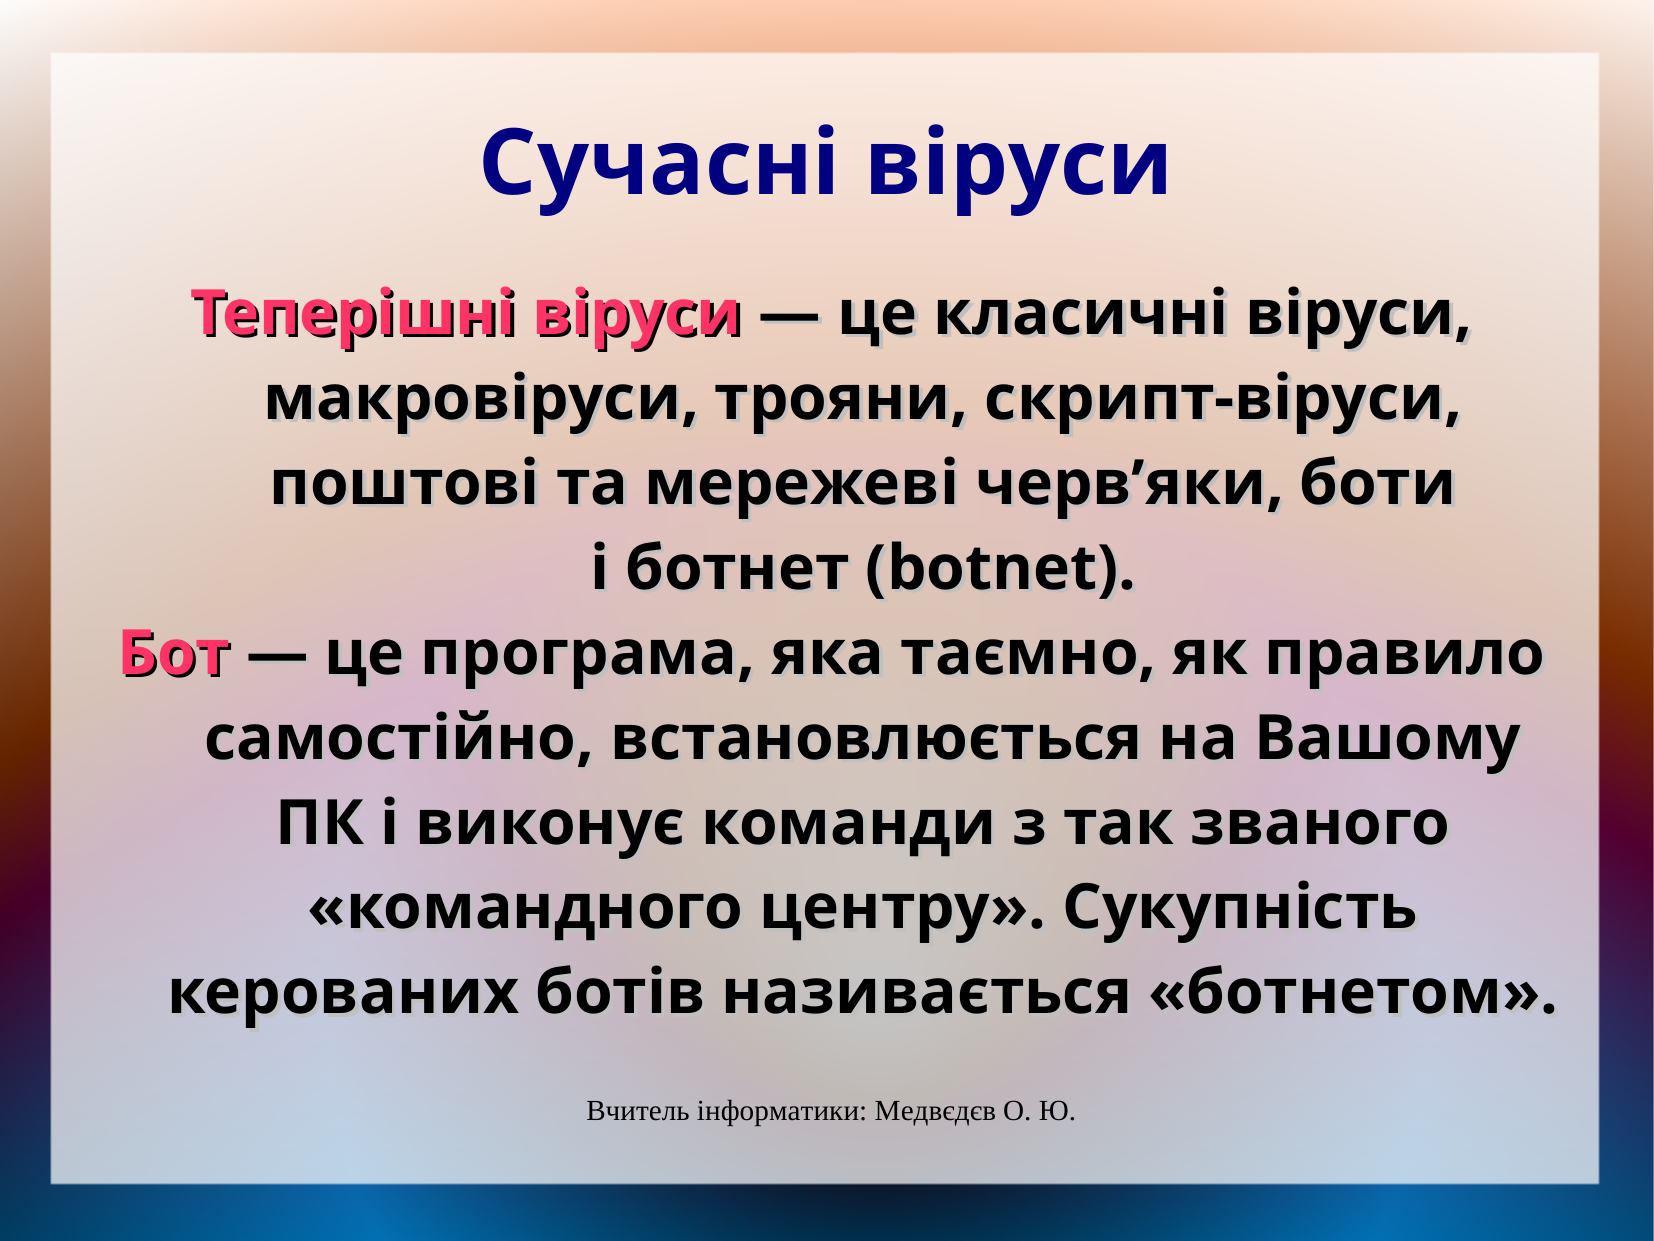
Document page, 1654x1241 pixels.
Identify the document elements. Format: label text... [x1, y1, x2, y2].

title Сучасні віруси [82, 55, 1571, 263]
picture [0, 0, 1654, 1241]
subtitle Теперішні віруси — це класичні віруси, макровіруси, трояни, скрипт-віруси, поштові та мережеві черв’яки, боти і ботнет (botnet). Бот — це програма, яка таємно, як правило самостійно, встановлюється на Вашому ПК і виконує команди з так званого «командного центру». Сукупність керованих ботів називається «ботнетом». [82, 290, 1571, 1010]
